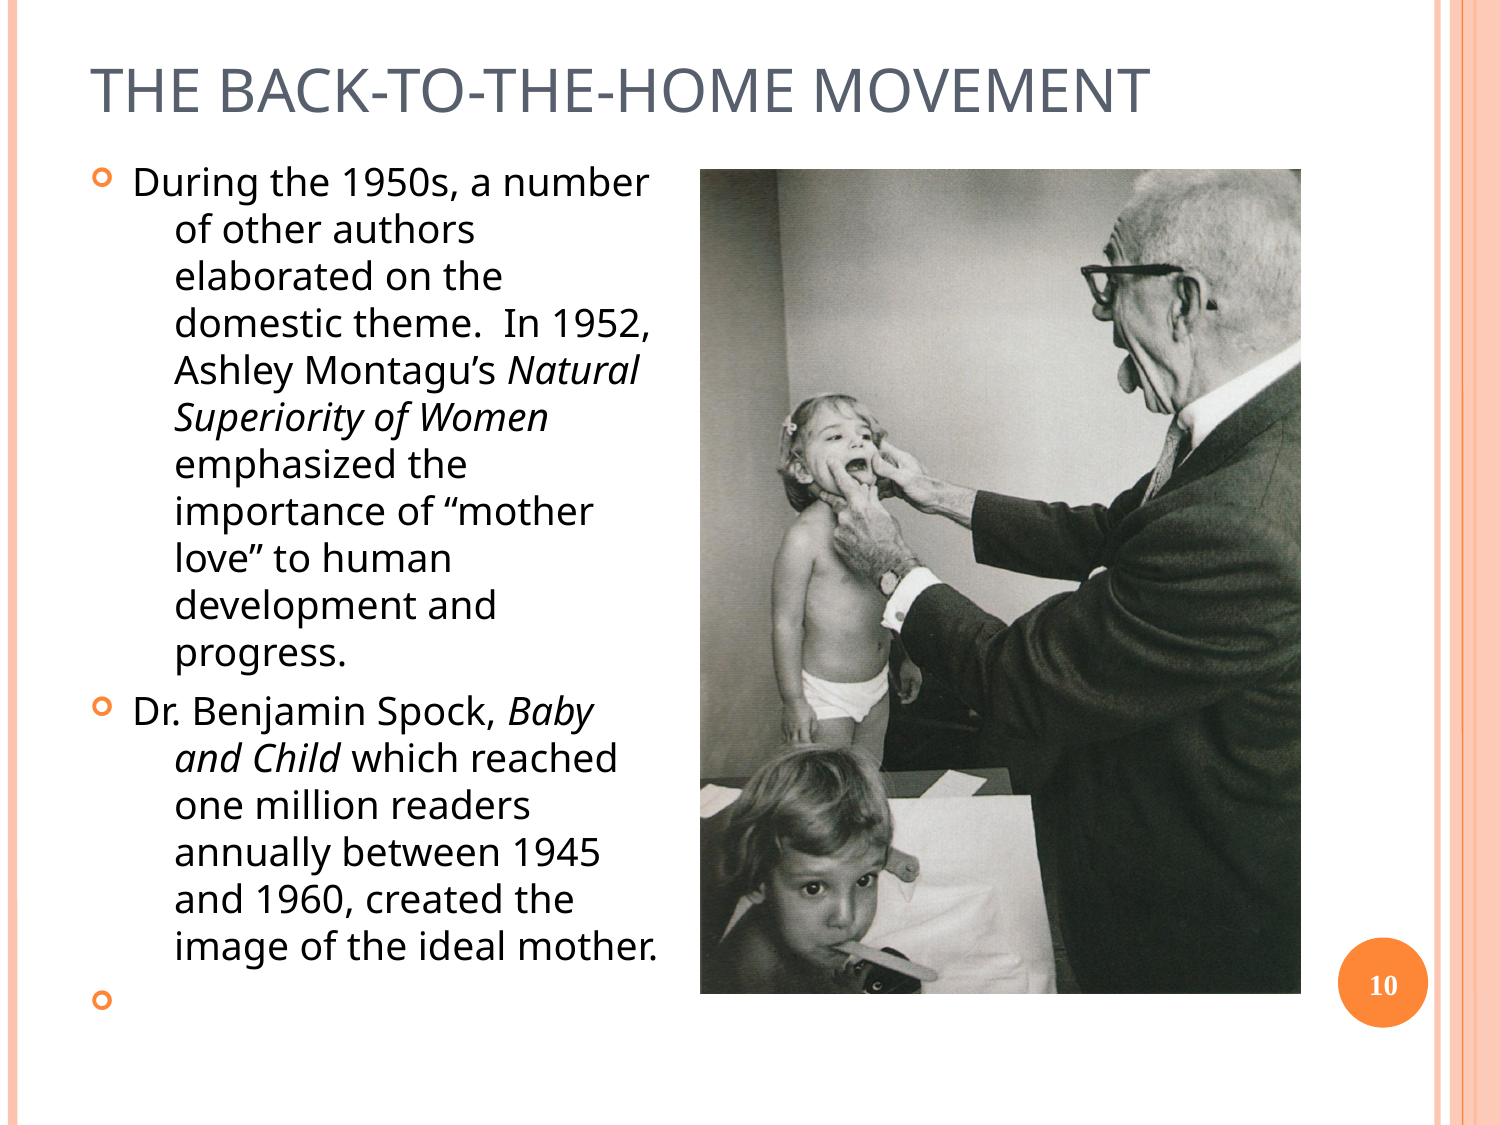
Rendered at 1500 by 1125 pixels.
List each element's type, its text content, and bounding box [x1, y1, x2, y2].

text_box [1333, 940, 1434, 1027]
title The Back-to-the-Home Movement [75, 45, 1300, 126]
list During the 1950s, a number of other authors elaborated on the domestic theme. In 1952, Ashley Montagu’s Natural Superiority of Women emphasized the importance of “mother love” to human development and progress. Dr. Benjamin Spock, Baby and Child which reached one million readers annually between 1945 and 1960, created the image of the ideal mother. [75, 149, 676, 1013]
picture [700, 169, 1301, 994]
